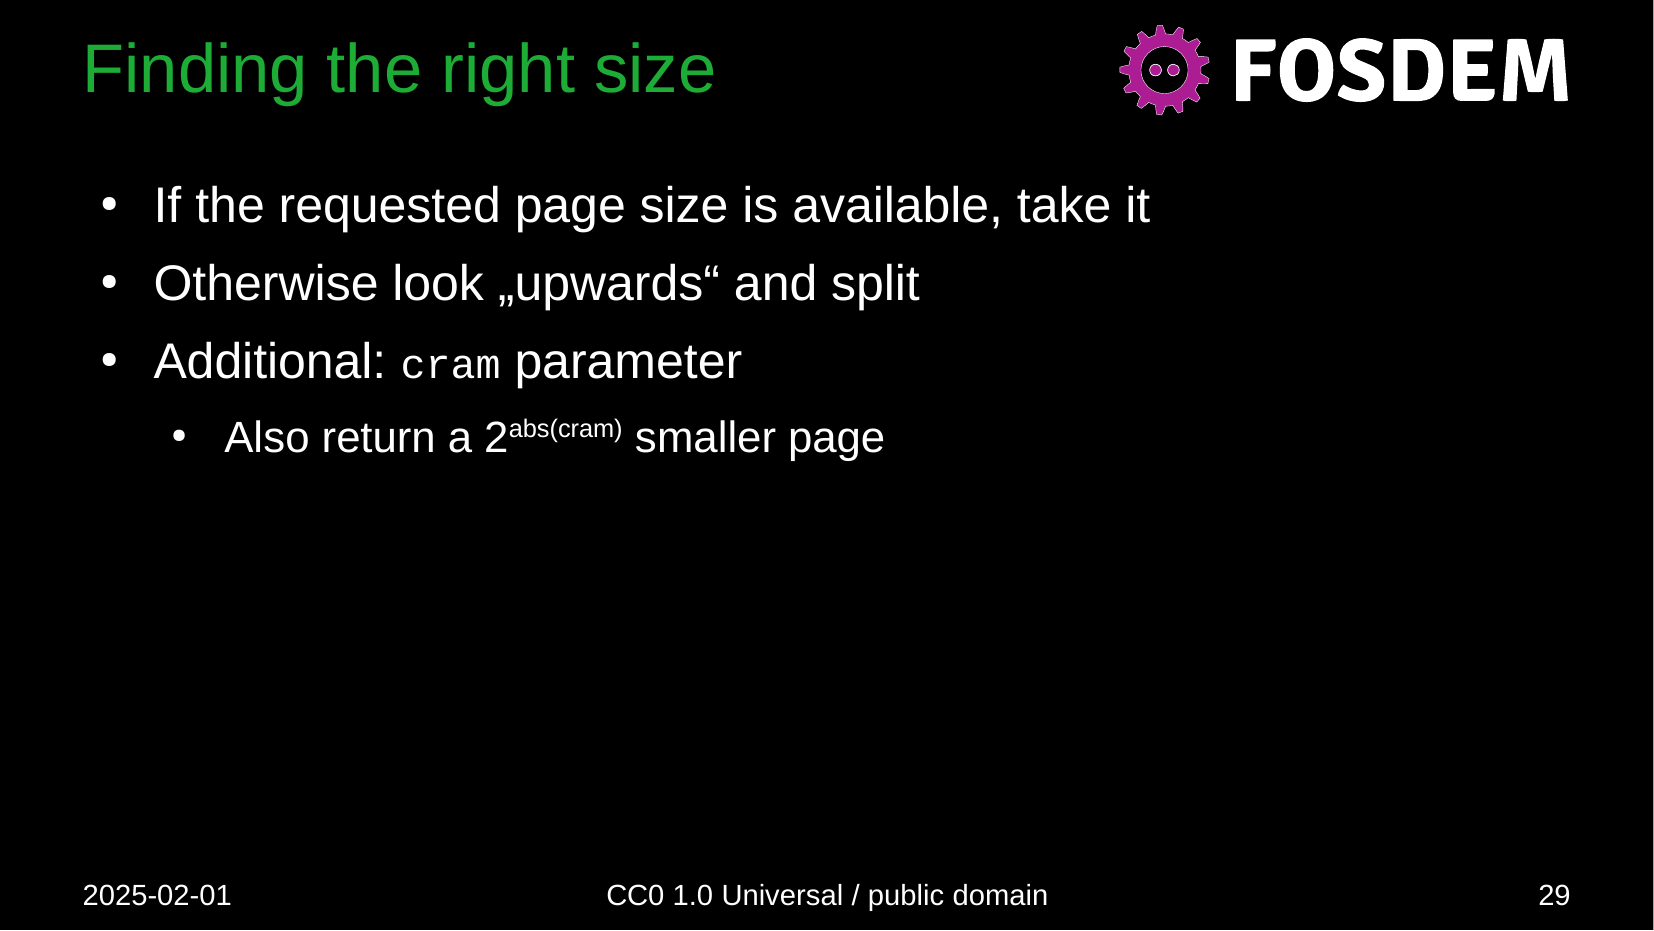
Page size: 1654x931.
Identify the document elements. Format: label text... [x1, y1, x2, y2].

list If the requested page size is available, take it Otherwise look „upwards“ and split Additional: cram parameter Also return a 2abs(cram) smaller page [82, 177, 1571, 717]
title Finding the right size [82, 30, 1004, 108]
